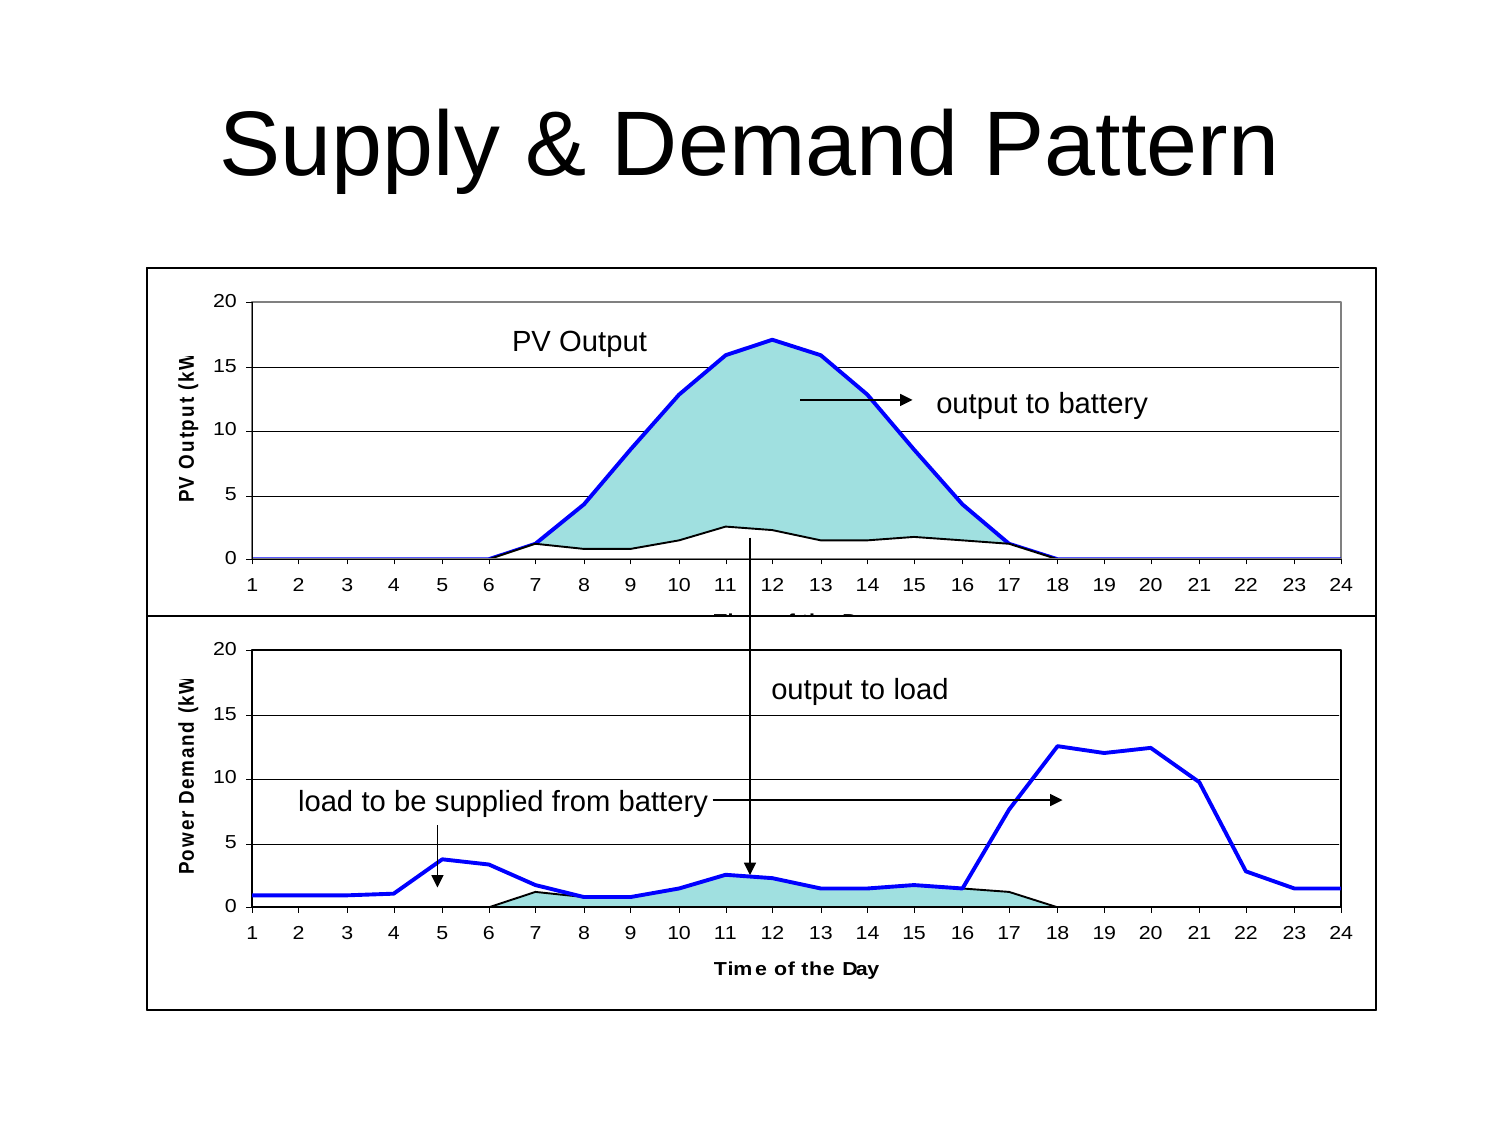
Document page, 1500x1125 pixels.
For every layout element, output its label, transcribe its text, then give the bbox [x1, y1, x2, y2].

picture [137, 259, 1388, 1019]
text_box load to be supplied from battery [283, 774, 724, 826]
text_box PV Output [497, 314, 663, 365]
text_box output to battery [921, 376, 1164, 428]
title Supply & Demand Pattern [75, 45, 1426, 233]
text_box output to load [756, 662, 976, 713]
